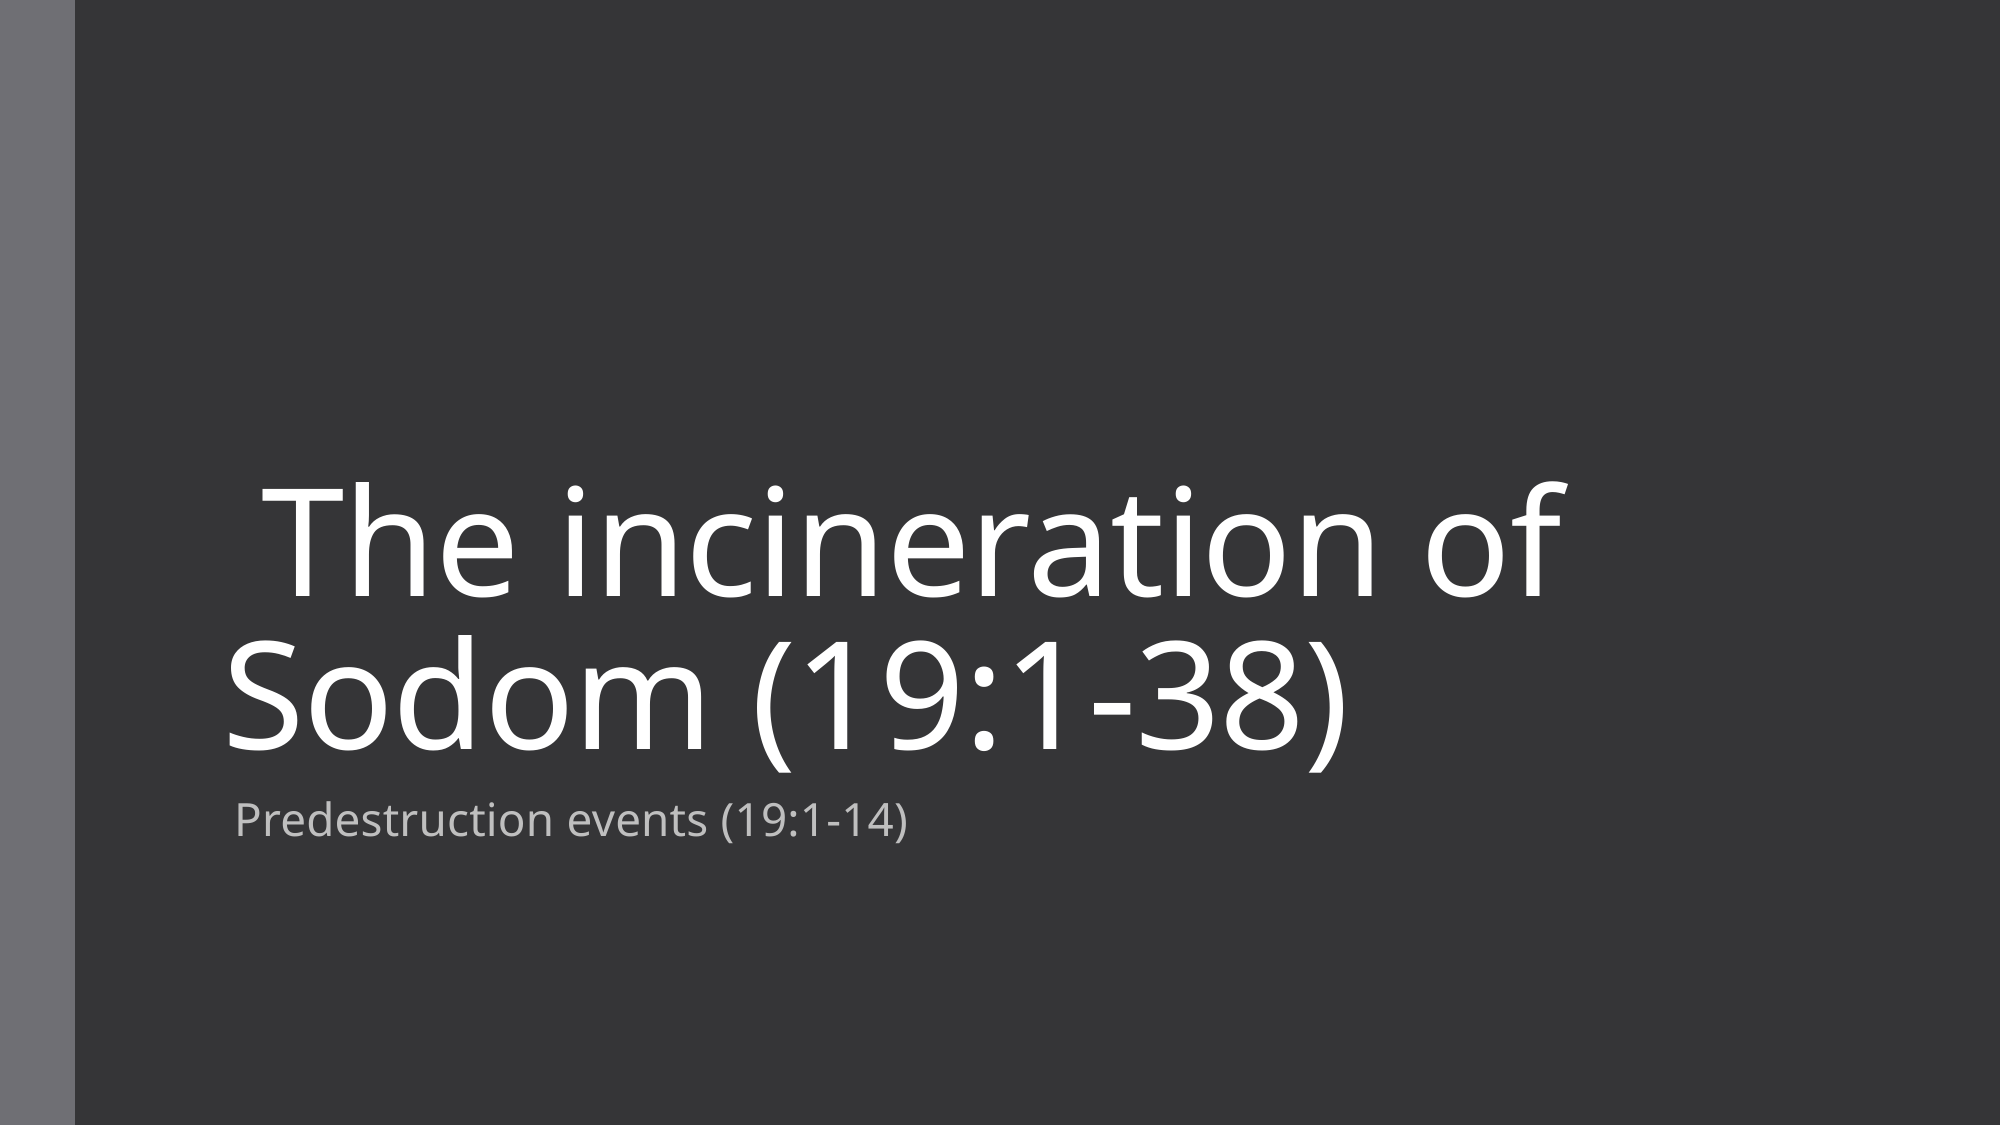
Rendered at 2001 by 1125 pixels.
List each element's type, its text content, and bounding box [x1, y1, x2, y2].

title The incineration of Sodom (19:1-38) [206, 124, 1752, 787]
subtitle Predestruction events (19:1-14) [206, 787, 1752, 1066]
